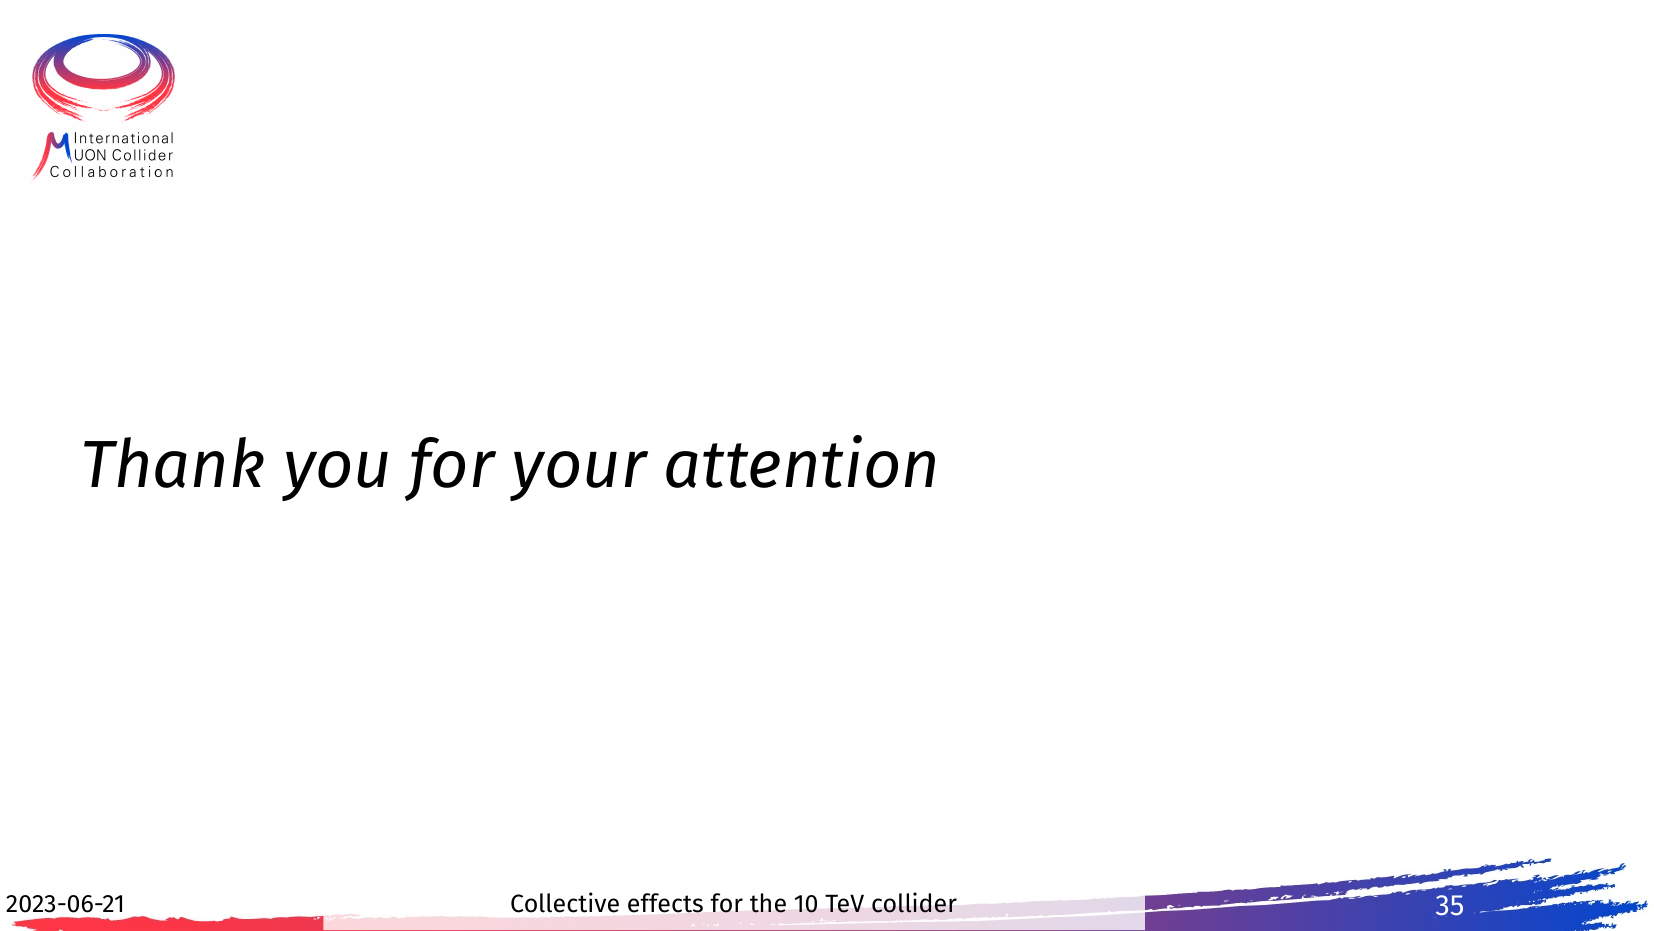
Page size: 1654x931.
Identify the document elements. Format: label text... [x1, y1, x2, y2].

picture [0, 848, 1654, 931]
picture [21, 21, 188, 189]
text_box Thank you for your attention [65, 417, 957, 513]
